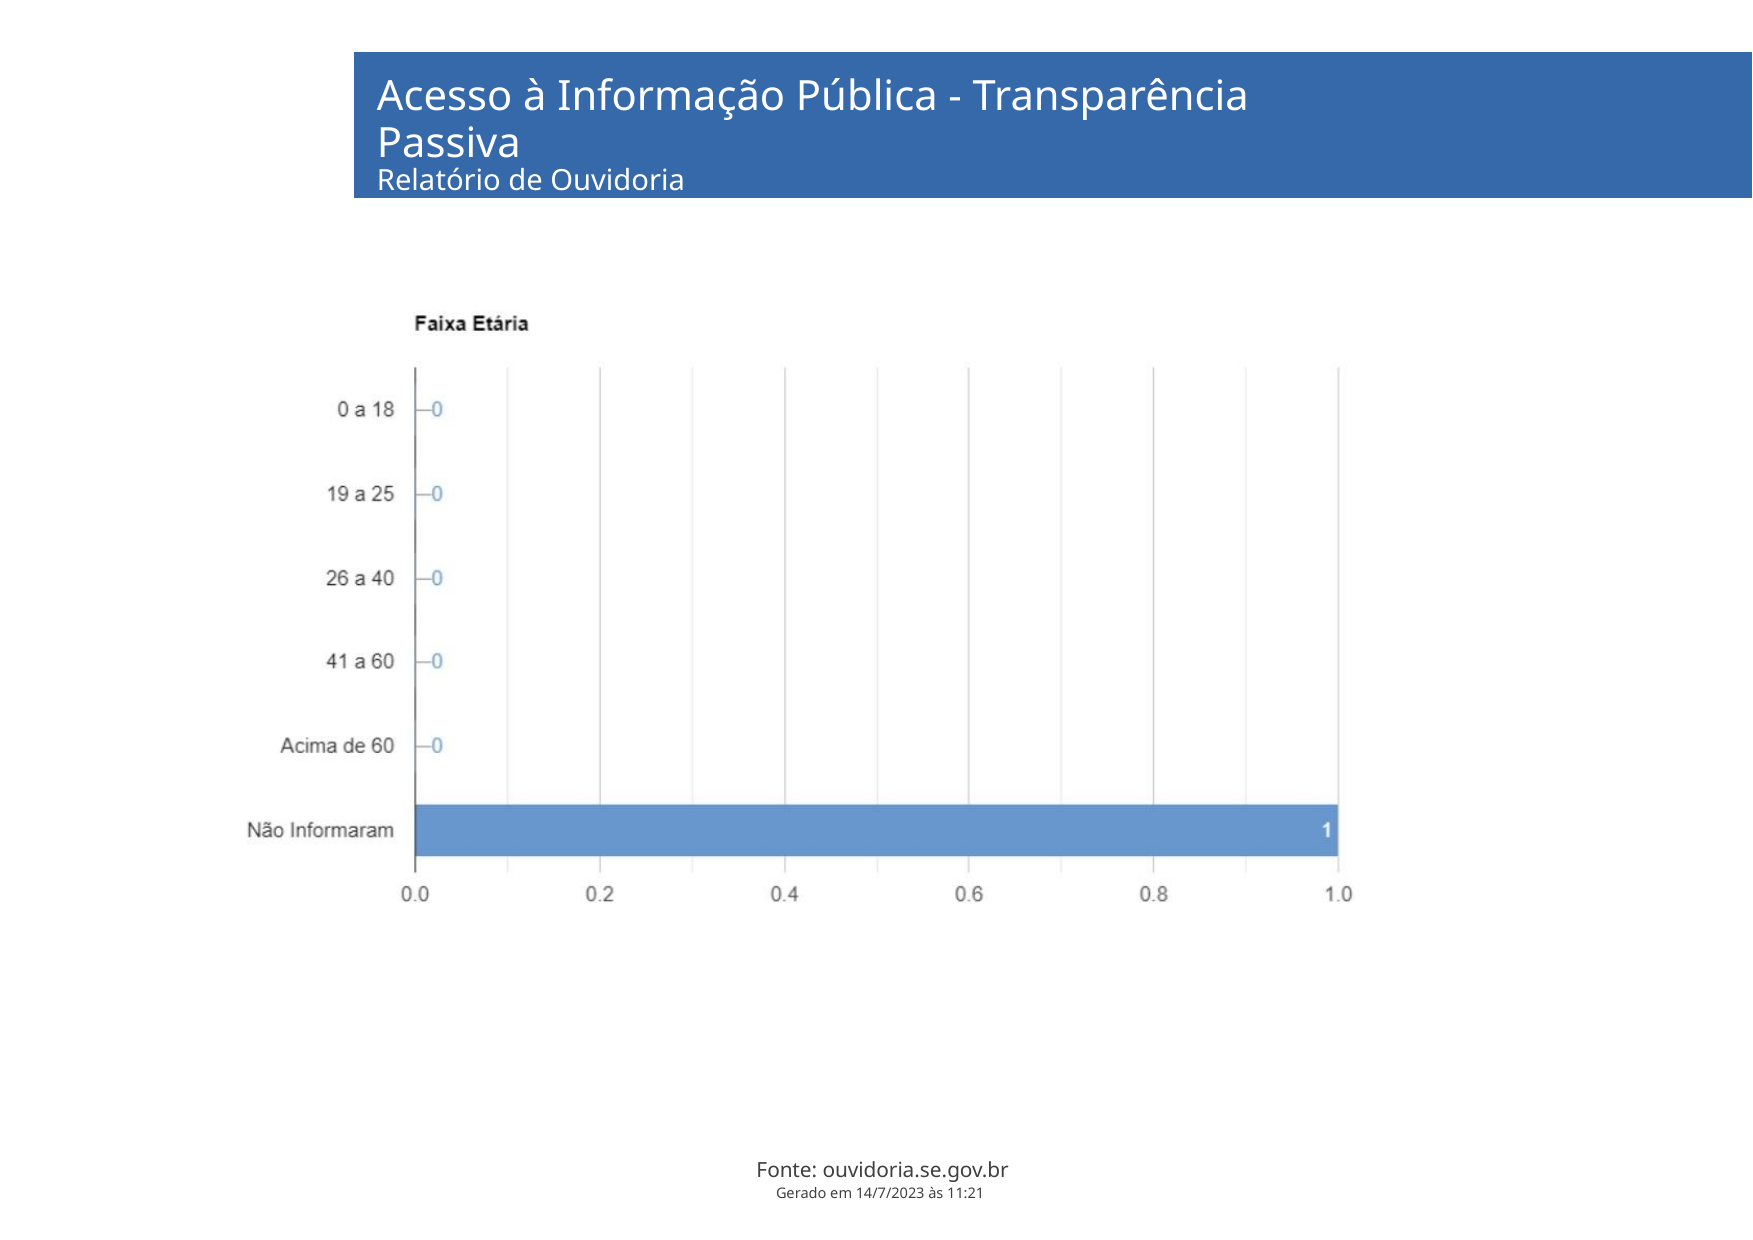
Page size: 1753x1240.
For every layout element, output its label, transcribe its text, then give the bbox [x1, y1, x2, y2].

text_box [354, 52, 1752, 198]
text_box [155, 211, 1599, 1028]
text_box Acesso à Informação Pública - Transparência Passiva Relatório de Ouvidoria SETUR - Março a Março de 2023 [376, 72, 1403, 228]
text_box Fonte: ouvidoria.se.gov.br Gerado em 14/7/2023 às 11:21 [756, 1158, 1023, 1202]
